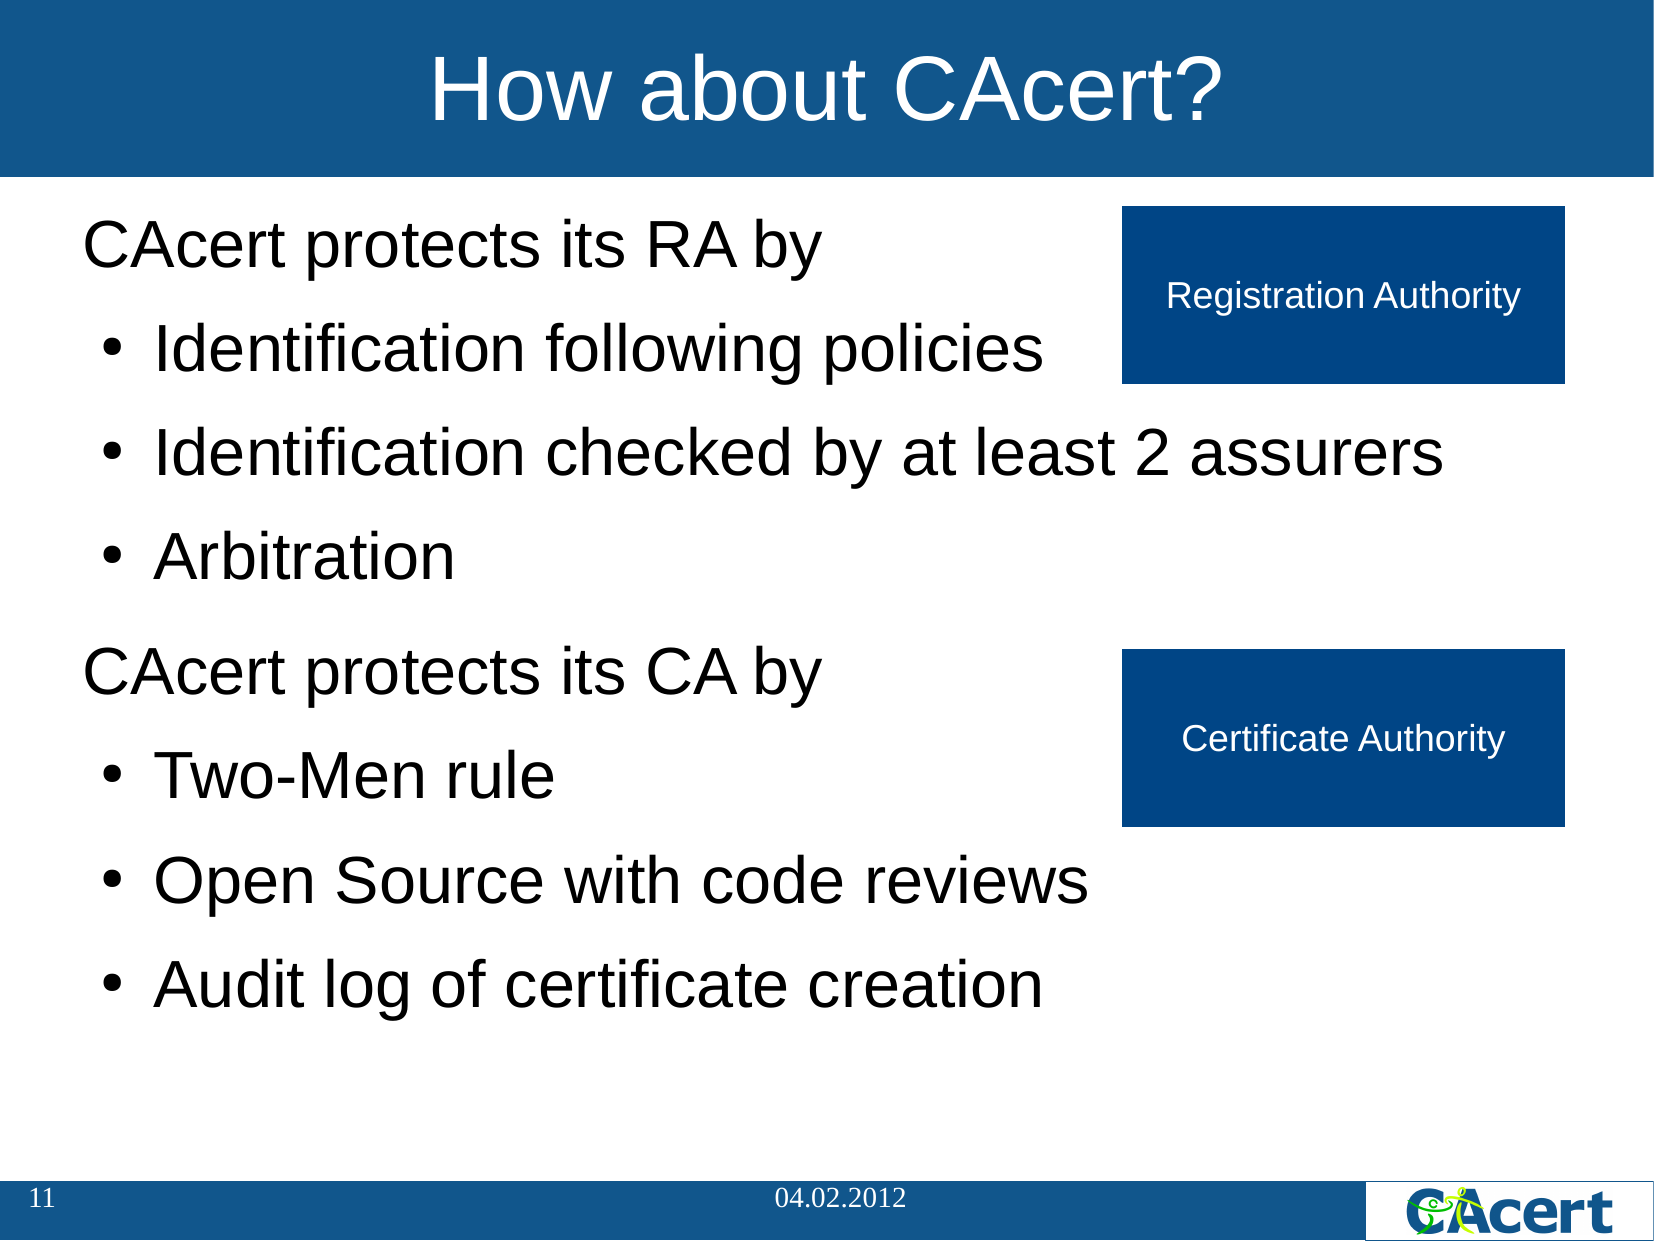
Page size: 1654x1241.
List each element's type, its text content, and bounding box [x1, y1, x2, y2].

text_box Registration Authority [1122, 206, 1565, 384]
picture [1406, 1186, 1613, 1235]
text_box Certificate Authority [1122, 649, 1565, 827]
list CAcert protects its RA by Identification following policies Identification checked by at least 2 assurers Arbitration [82, 206, 1565, 598]
list CAcert protects its CA by Two-Men rule Open Source with code reviews Audit log of certificate creation [82, 634, 1565, 1025]
title How about CAcert? [82, 0, 1571, 178]
